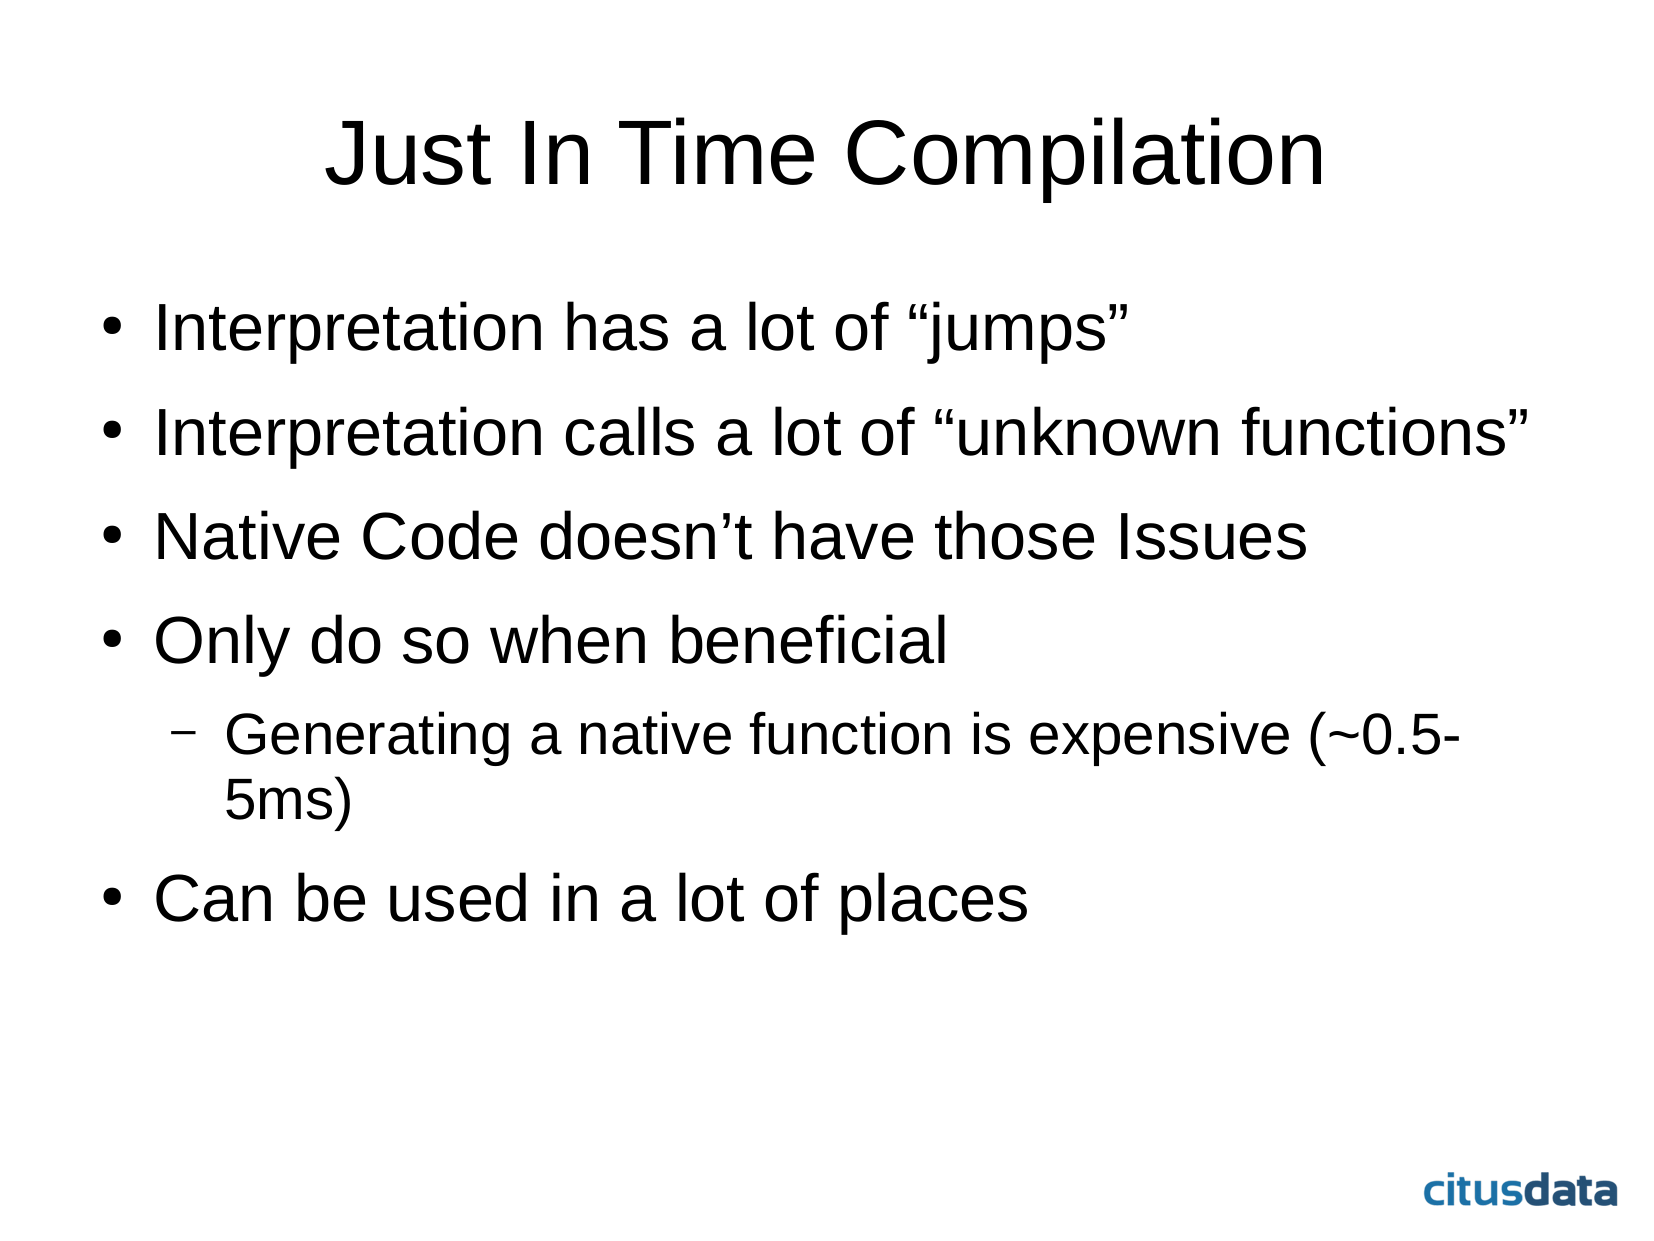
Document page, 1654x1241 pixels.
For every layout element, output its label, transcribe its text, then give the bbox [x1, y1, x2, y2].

title Just In Time Compilation [82, 49, 1571, 257]
picture [1420, 1167, 1622, 1209]
list Interpretation has a lot of “jumps” Interpretation calls a lot of “unknown functions” Native Code doesn’t have those Issues Only do so when beneficial Generating a native function is expensive (~0.5-5ms) Can be used in a lot of places [82, 290, 1571, 1096]
